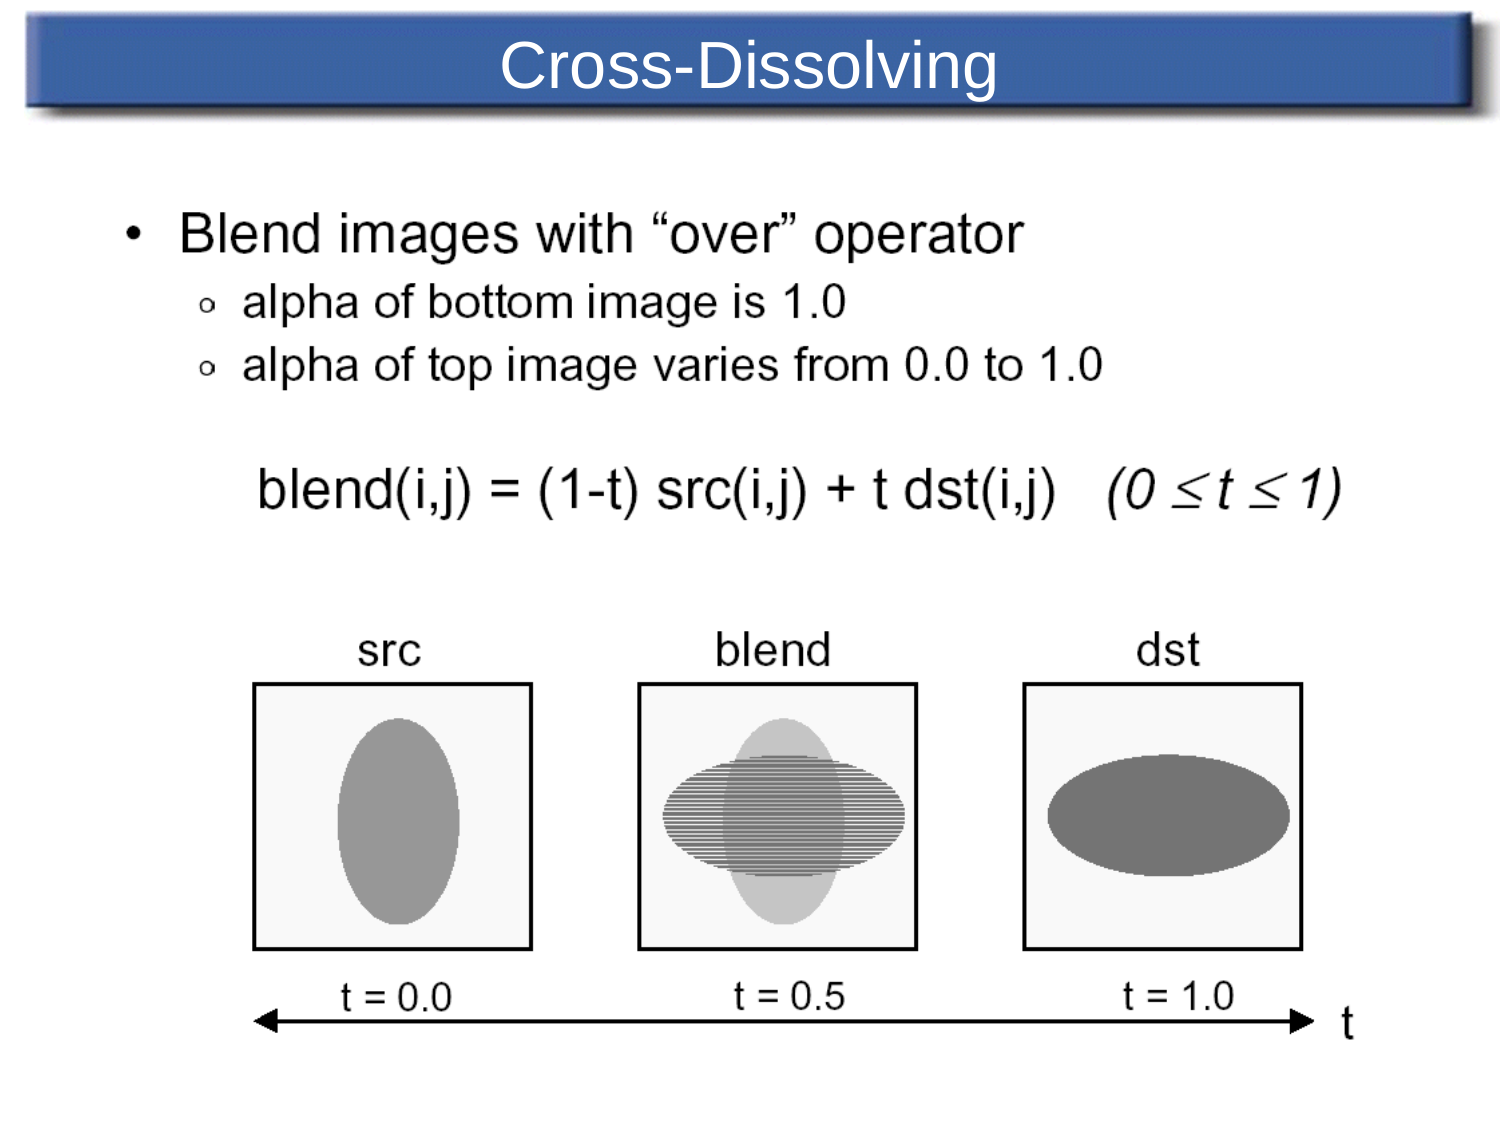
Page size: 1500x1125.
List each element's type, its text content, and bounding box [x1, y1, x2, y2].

picture [24, 9, 1500, 125]
title Cross-Dissolving [112, 13, 1388, 110]
picture [112, 199, 1401, 1049]
